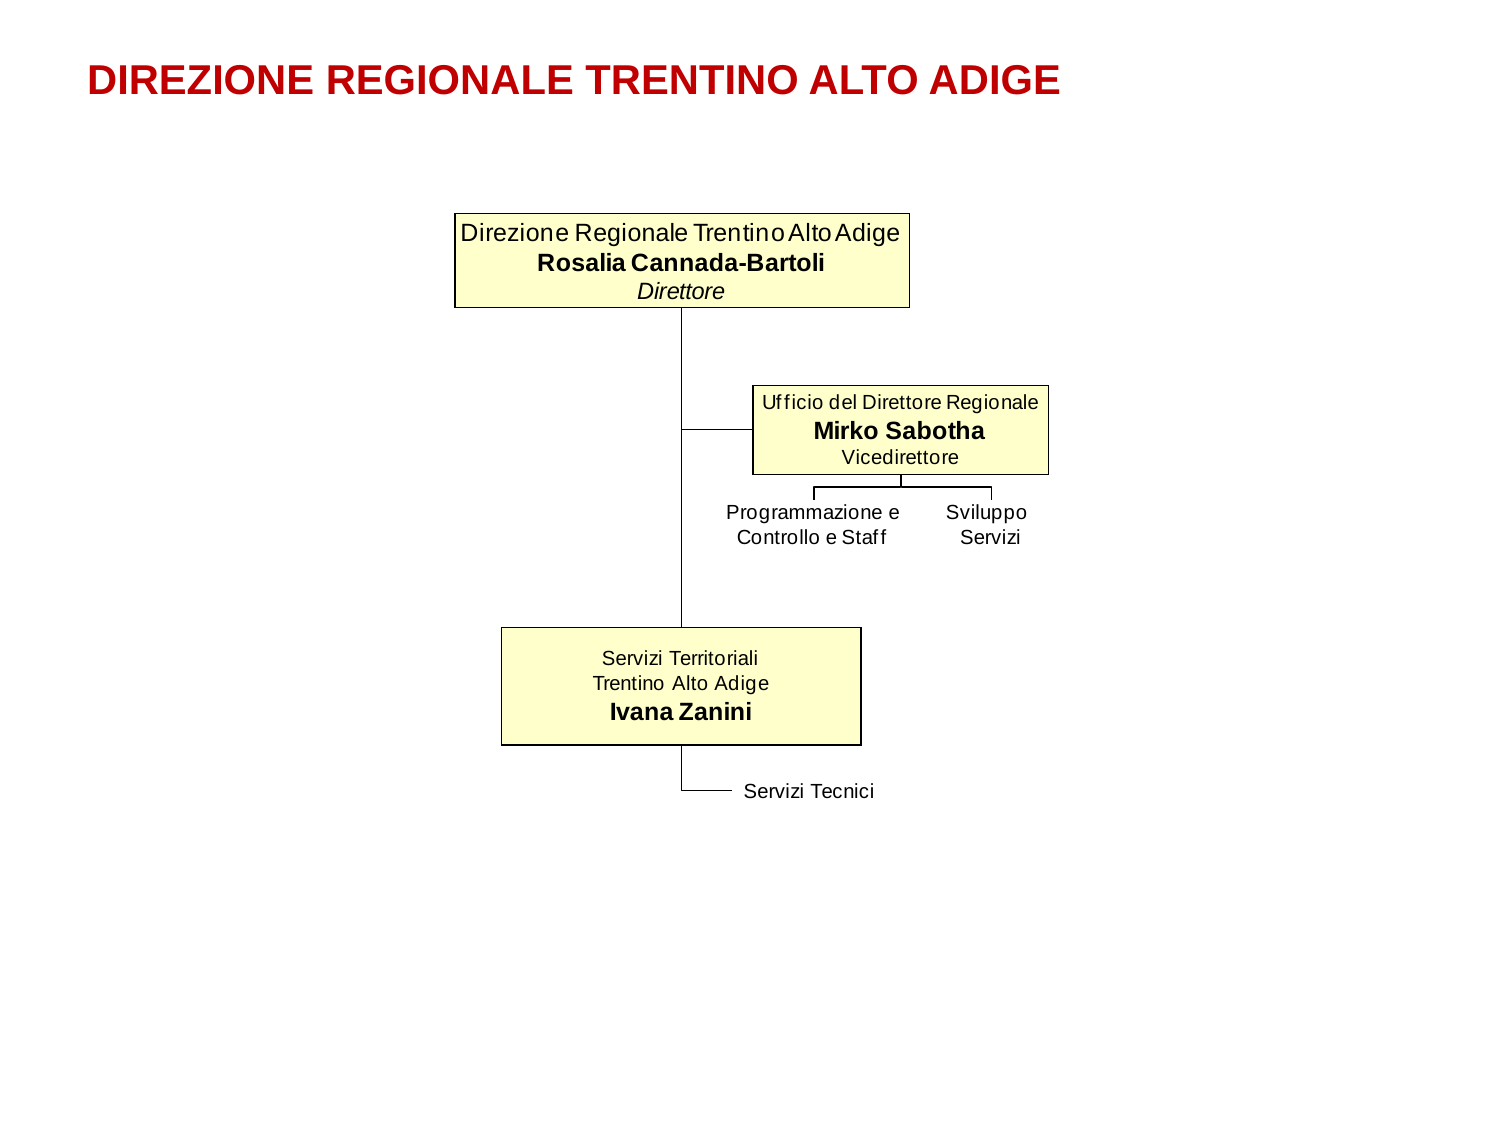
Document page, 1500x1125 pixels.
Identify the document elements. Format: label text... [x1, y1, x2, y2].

picture [444, 208, 1058, 816]
title DIREZIONE REGIONALE TRENTINO ALTO ADIGE [72, 45, 1462, 128]
